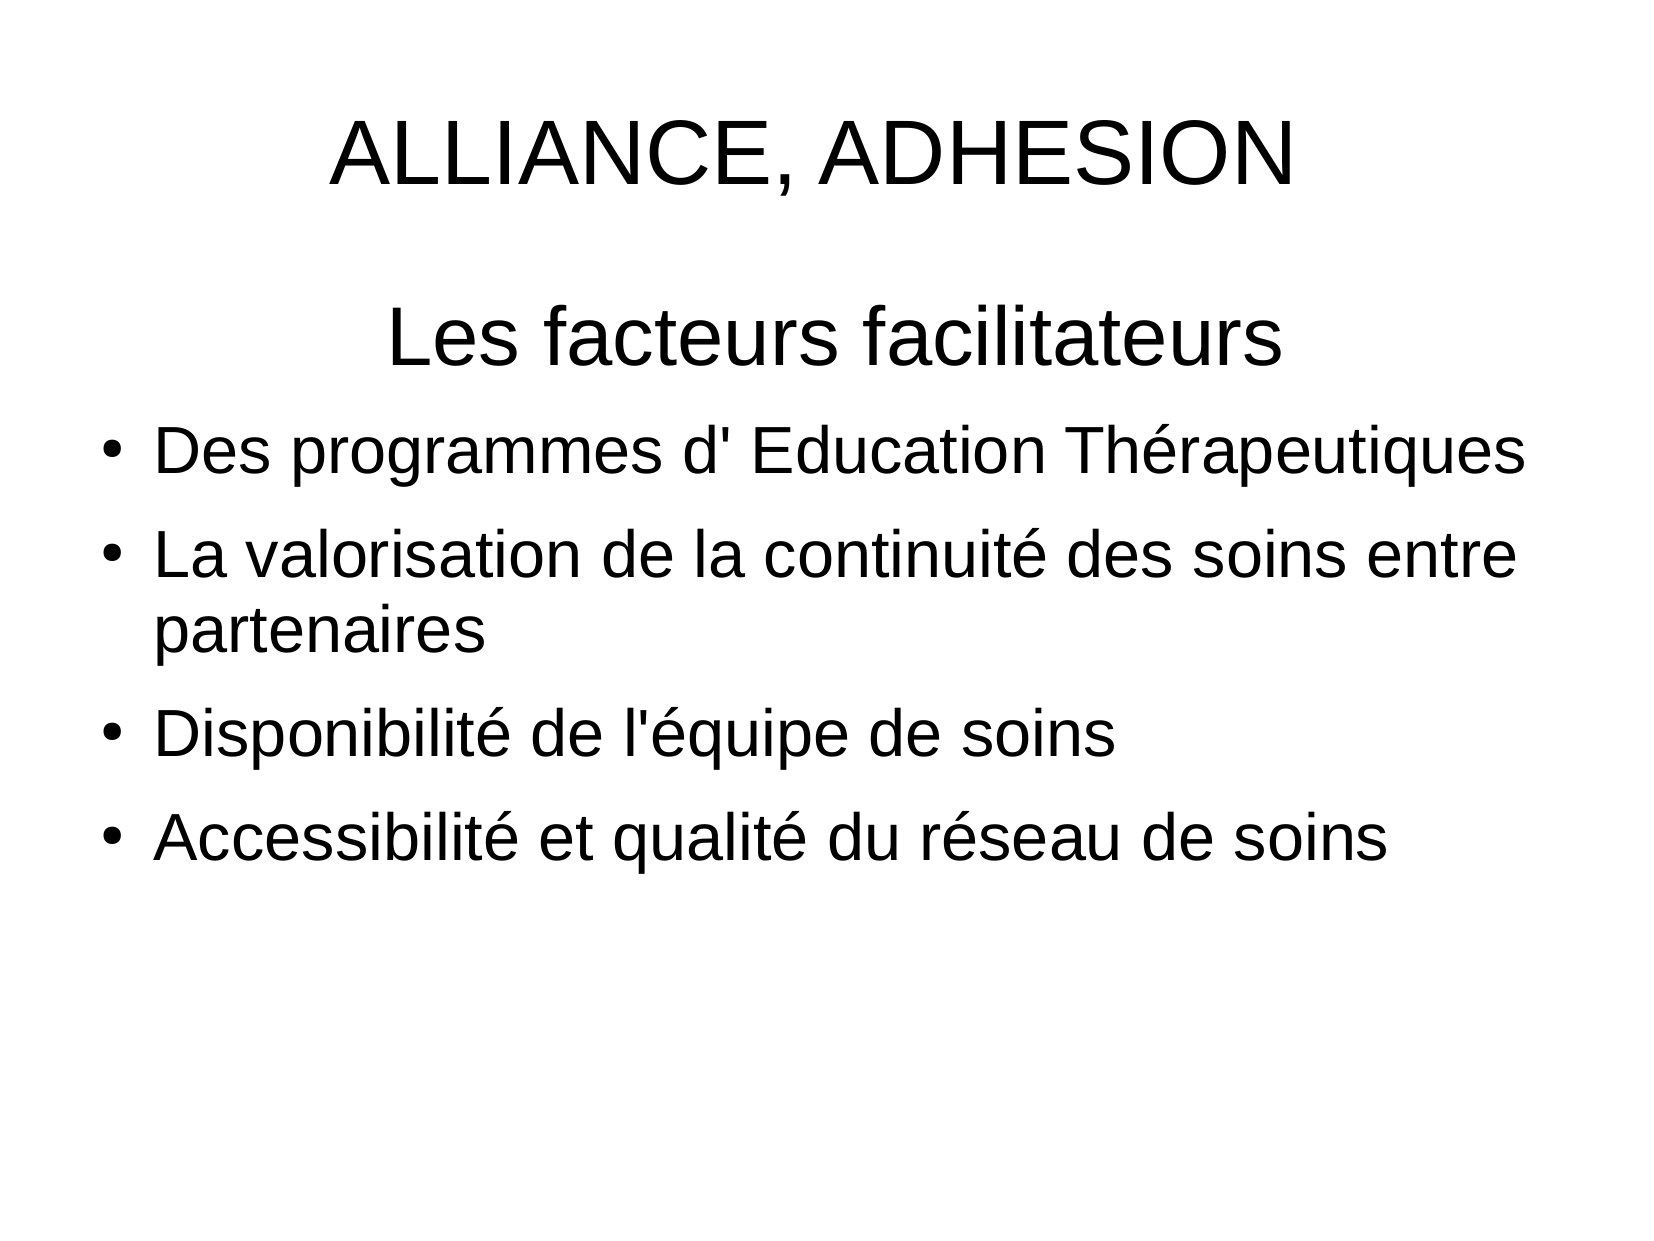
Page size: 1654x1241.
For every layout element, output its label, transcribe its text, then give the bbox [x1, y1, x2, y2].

title ALLIANCE, ADHESION [82, 49, 1571, 257]
list Les facteurs facilitateurs Des programmes d' Education Thérapeutiques La valorisation de la continuité des soins entre partenaires Disponibilité de l'équipe de soins Accessibilité et qualité du réseau de soins [82, 290, 1571, 1109]
